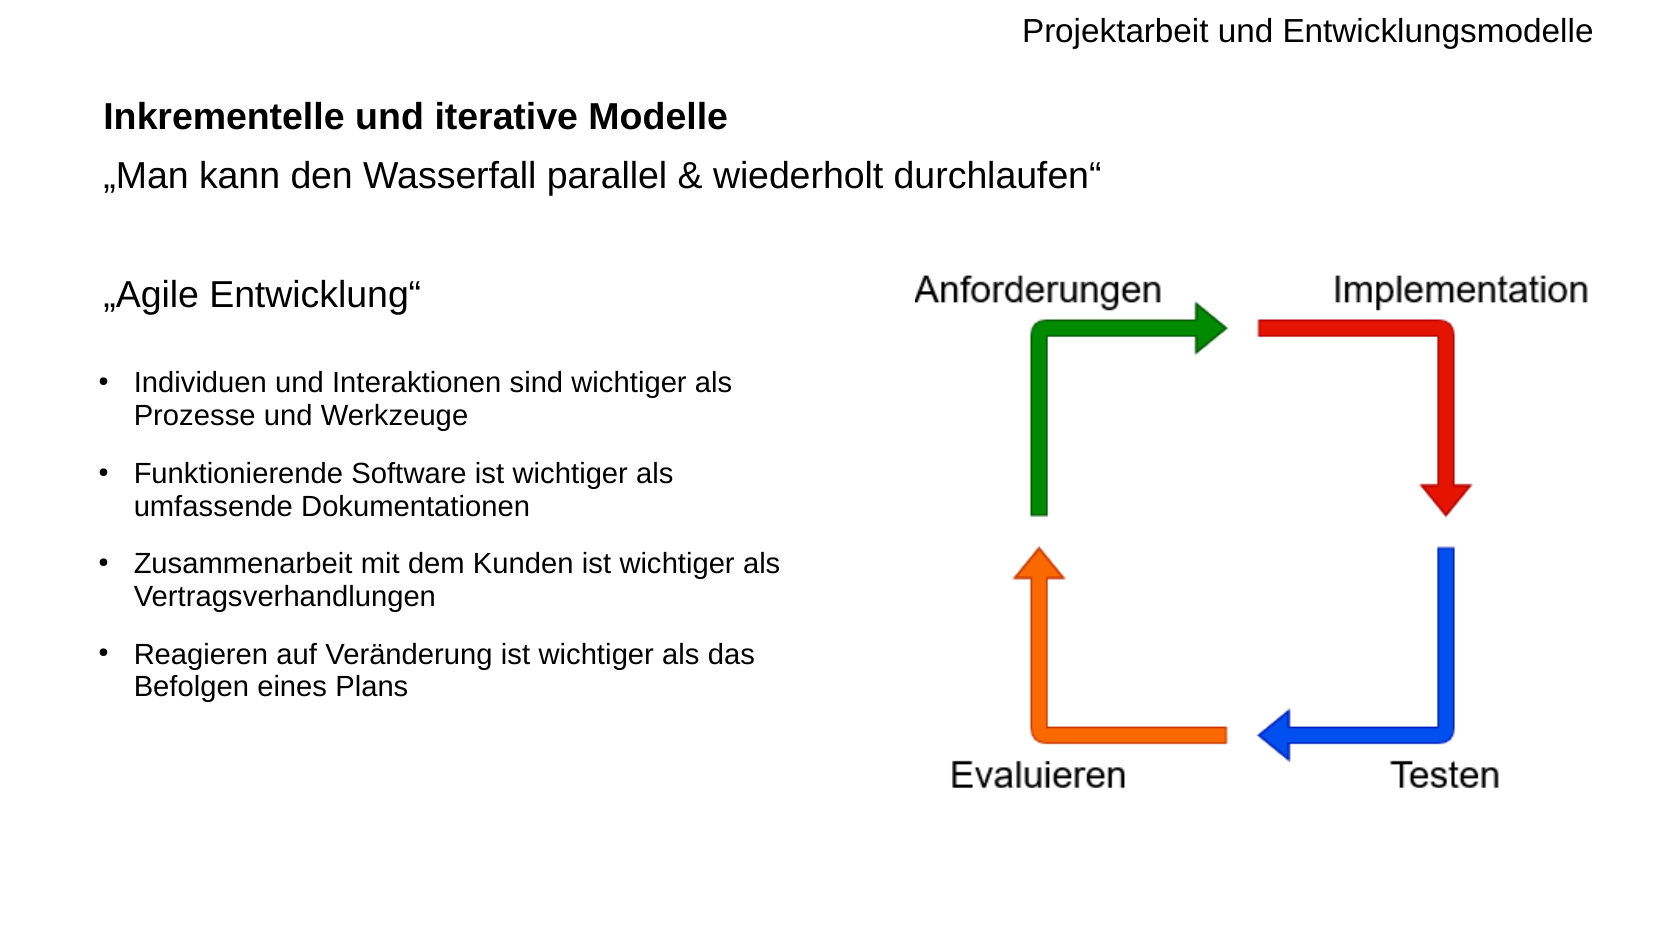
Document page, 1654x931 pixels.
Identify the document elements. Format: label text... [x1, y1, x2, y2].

text_box Individuen und Interaktionen sind wichtiger als Prozesse und Werkzeuge Funktionierende Software ist wichtiger als umfassende Dokumentationen Zusammenarbeit mit dem Kunden ist wichtiger als Vertragsverhandlungen Reagieren auf Veränderung ist wichtiger als das Befolgen eines Plans [83, 311, 798, 709]
text_box „Agile Entwicklung“ [88, 265, 473, 311]
title Projektarbeit und Entwicklungsmodelle [106, 0, 1595, 63]
picture [915, 265, 1591, 799]
text_box „Man kann den Wasserfall parallel & wiederholt durchlaufen“ [88, 147, 1123, 207]
text_box Inkrementelle und iterative Modelle [88, 88, 768, 147]
